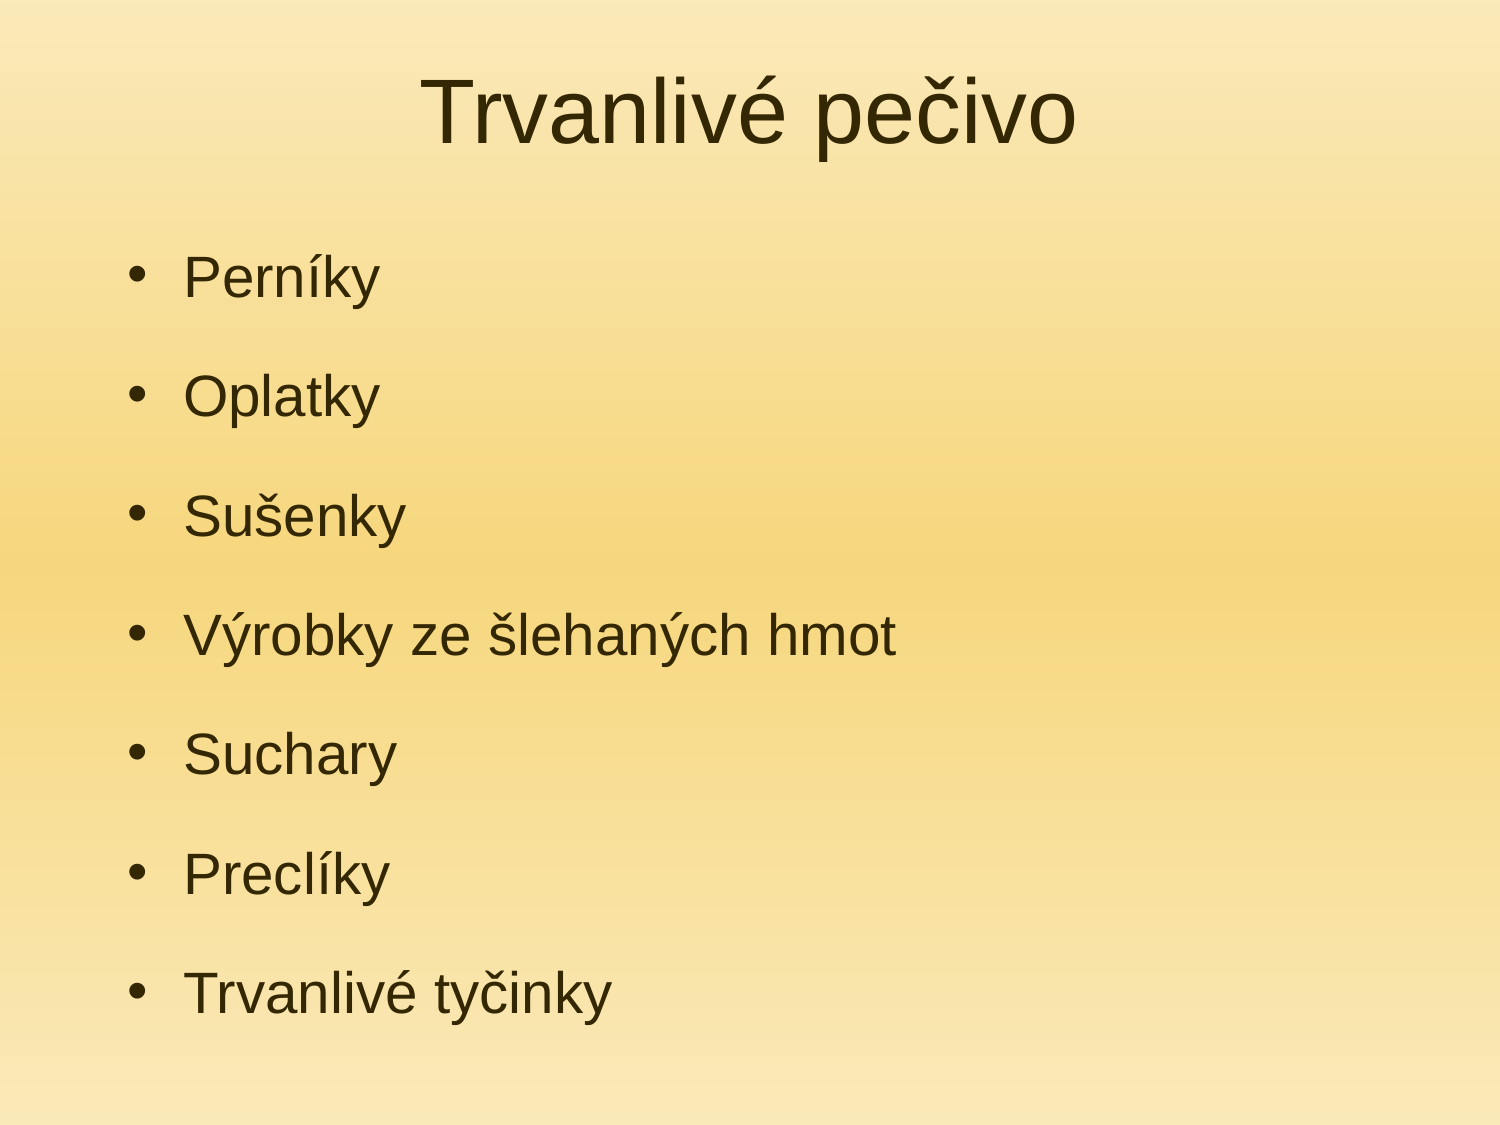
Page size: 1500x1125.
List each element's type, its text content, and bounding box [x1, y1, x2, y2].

title Trvanlivé pečivo [112, 31, 1388, 184]
list Perníky Oplatky Sušenky Výrobky ze šlehaných hmot Suchary Preclíky Trvanlivé tyčinky [112, 196, 1293, 1047]
